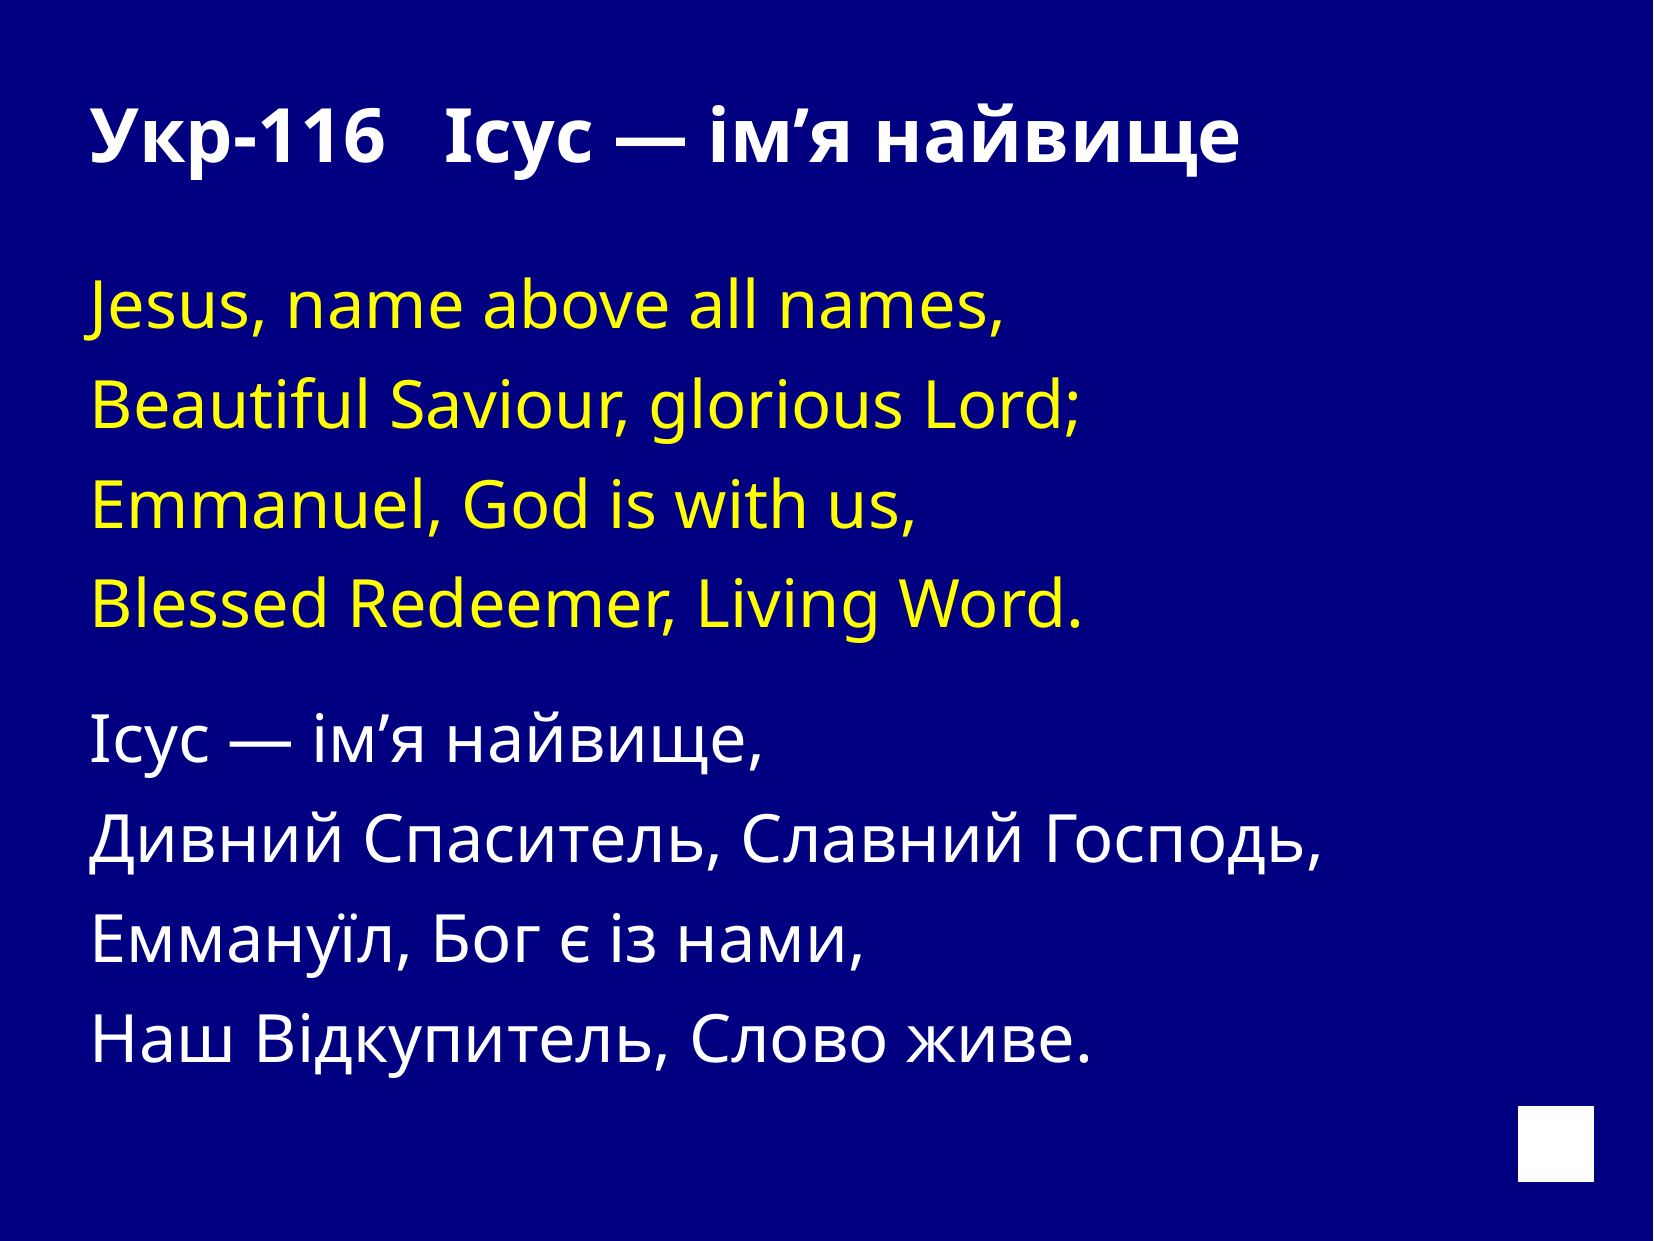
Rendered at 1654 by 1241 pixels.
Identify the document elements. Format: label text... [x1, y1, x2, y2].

text_box [1518, 1106, 1594, 1182]
text_box Jesus, name above all names, Beautiful Saviour, glorious Lord; Emmanuel, God is with us, Blessed Redeemer, Living Word. [75, 188, 1576, 638]
text_box Ісус ― ім’я найвище, Дивний Спаситель, Славний Господь, Еммануїл, Бог є із нами, Наш Відкупитель, Слово живе. [75, 675, 1576, 1163]
text_box Укр-116 Ісус ― ім’я найвище [75, 75, 1576, 188]
